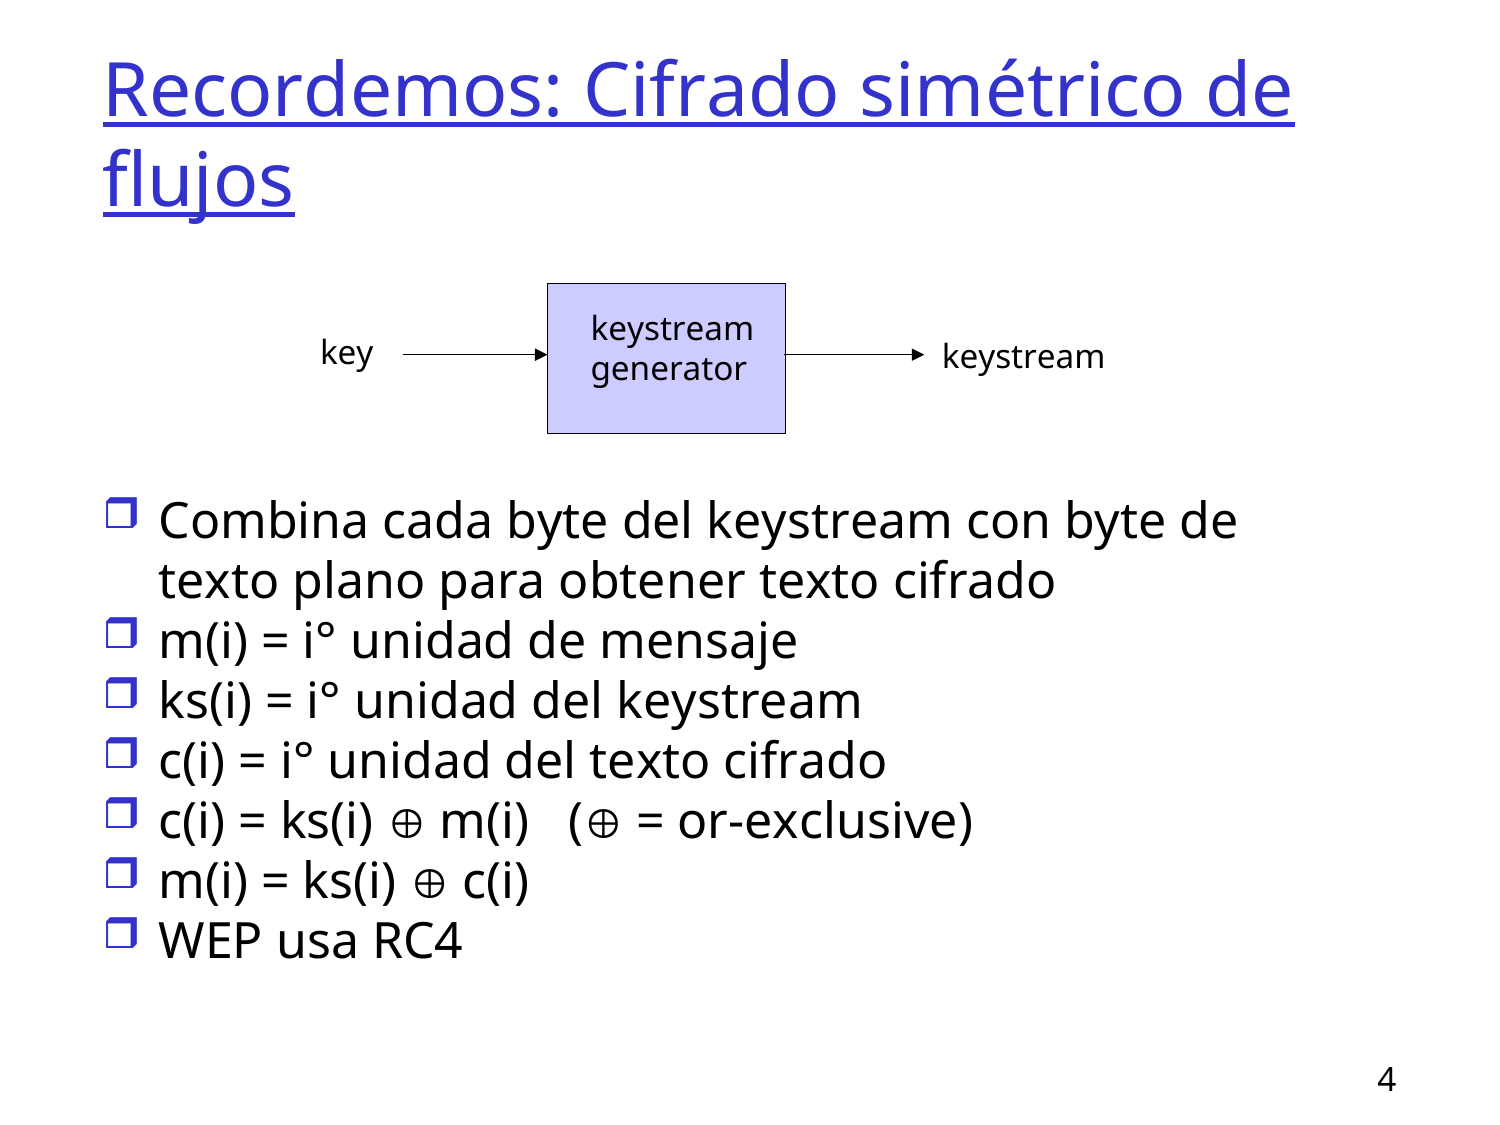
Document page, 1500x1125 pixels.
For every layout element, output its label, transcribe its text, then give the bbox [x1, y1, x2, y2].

list Combina cada byte del keystream con byte de texto plano para obtener texto cifrado m(i) = i° unidad de mensaje ks(i) = i° unidad del keystream c(i) = i° unidad del texto cifrado c(i) = ks(i)  m(i) ( = or-exclusive) m(i) = ks(i)  c(i) WEP usa RC4 [87, 480, 1363, 986]
text_box keystream generator [575, 299, 770, 395]
text_box key [305, 323, 389, 379]
text_box keystream [927, 327, 1121, 383]
text_box [547, 283, 786, 434]
title Recordemos: Cifrado simétrico de flujos [87, 33, 1363, 229]
